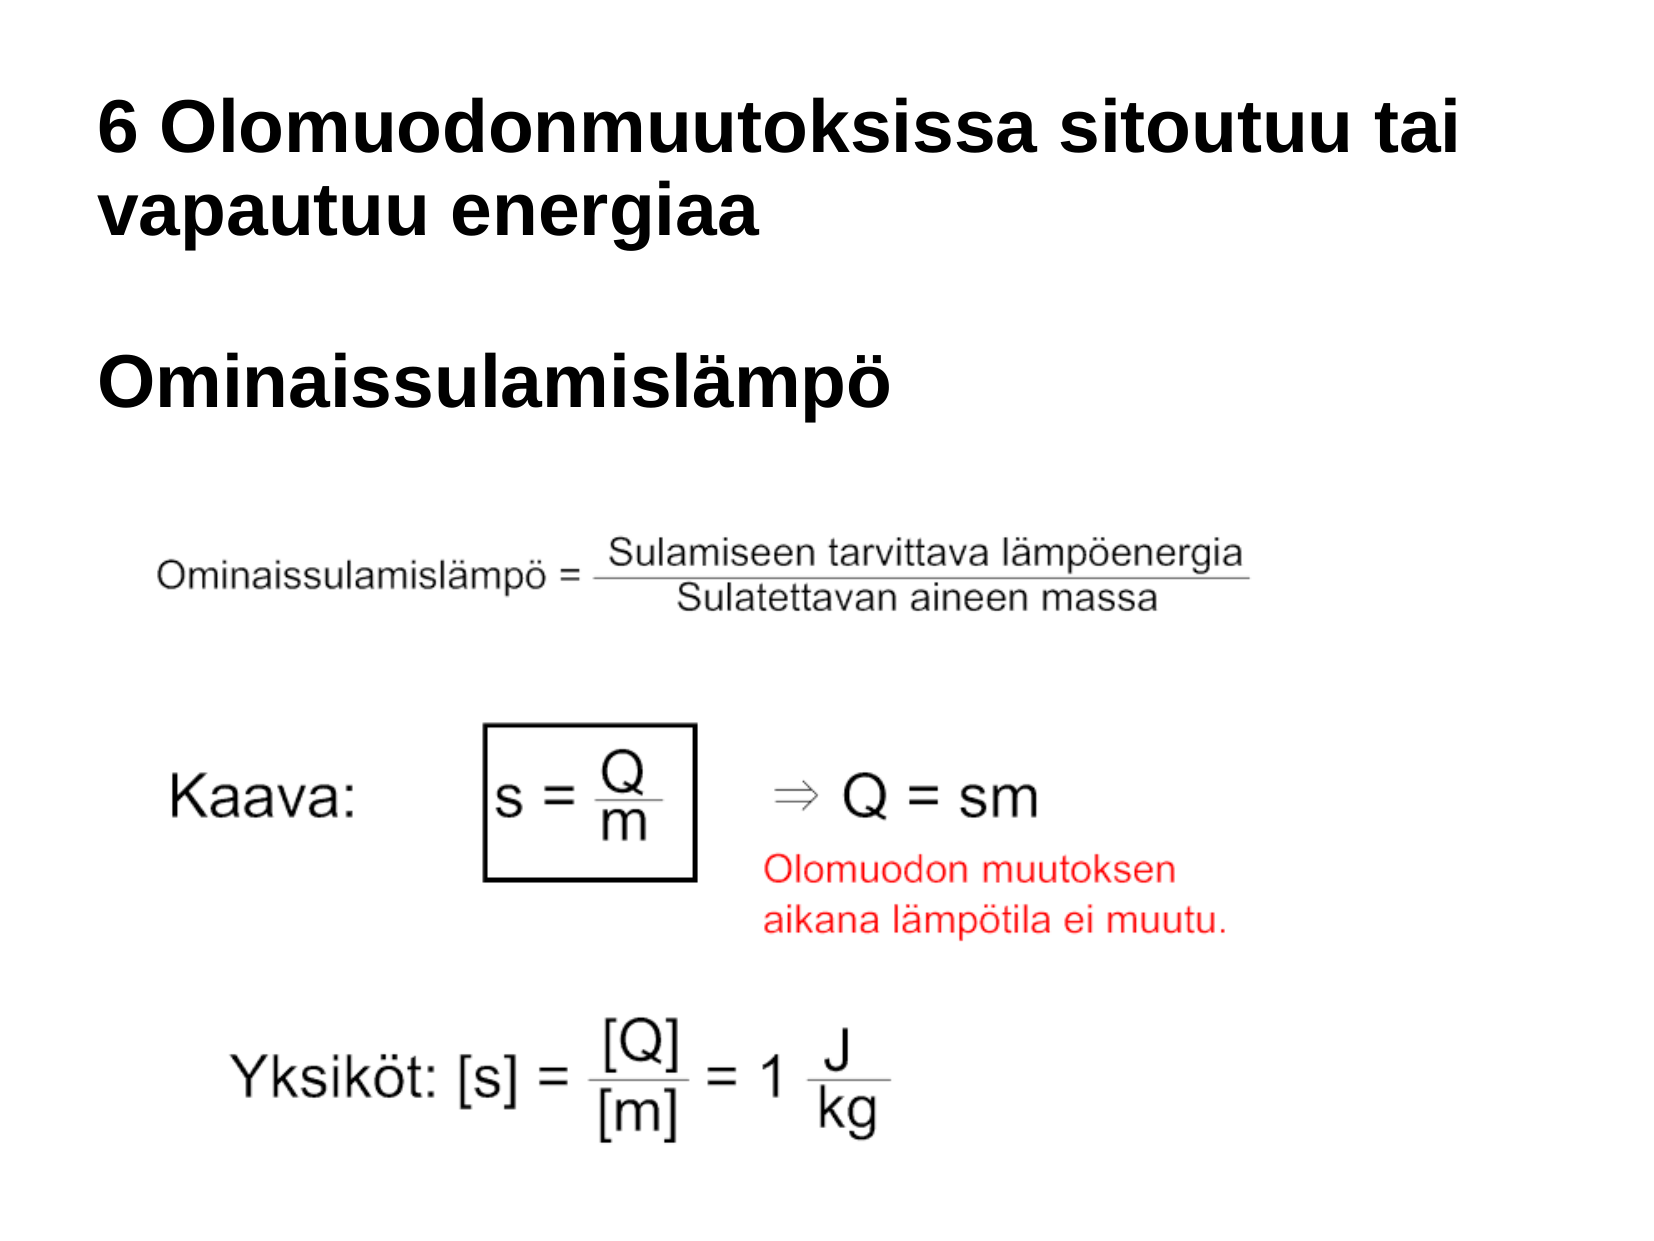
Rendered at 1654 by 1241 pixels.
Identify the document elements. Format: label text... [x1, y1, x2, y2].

text_box 6 Olomuodonmuutoksissa sitoutuu tai vapautuu energiaa Ominaissulamislämpö [82, 70, 1583, 396]
picture [106, 451, 1405, 1193]
